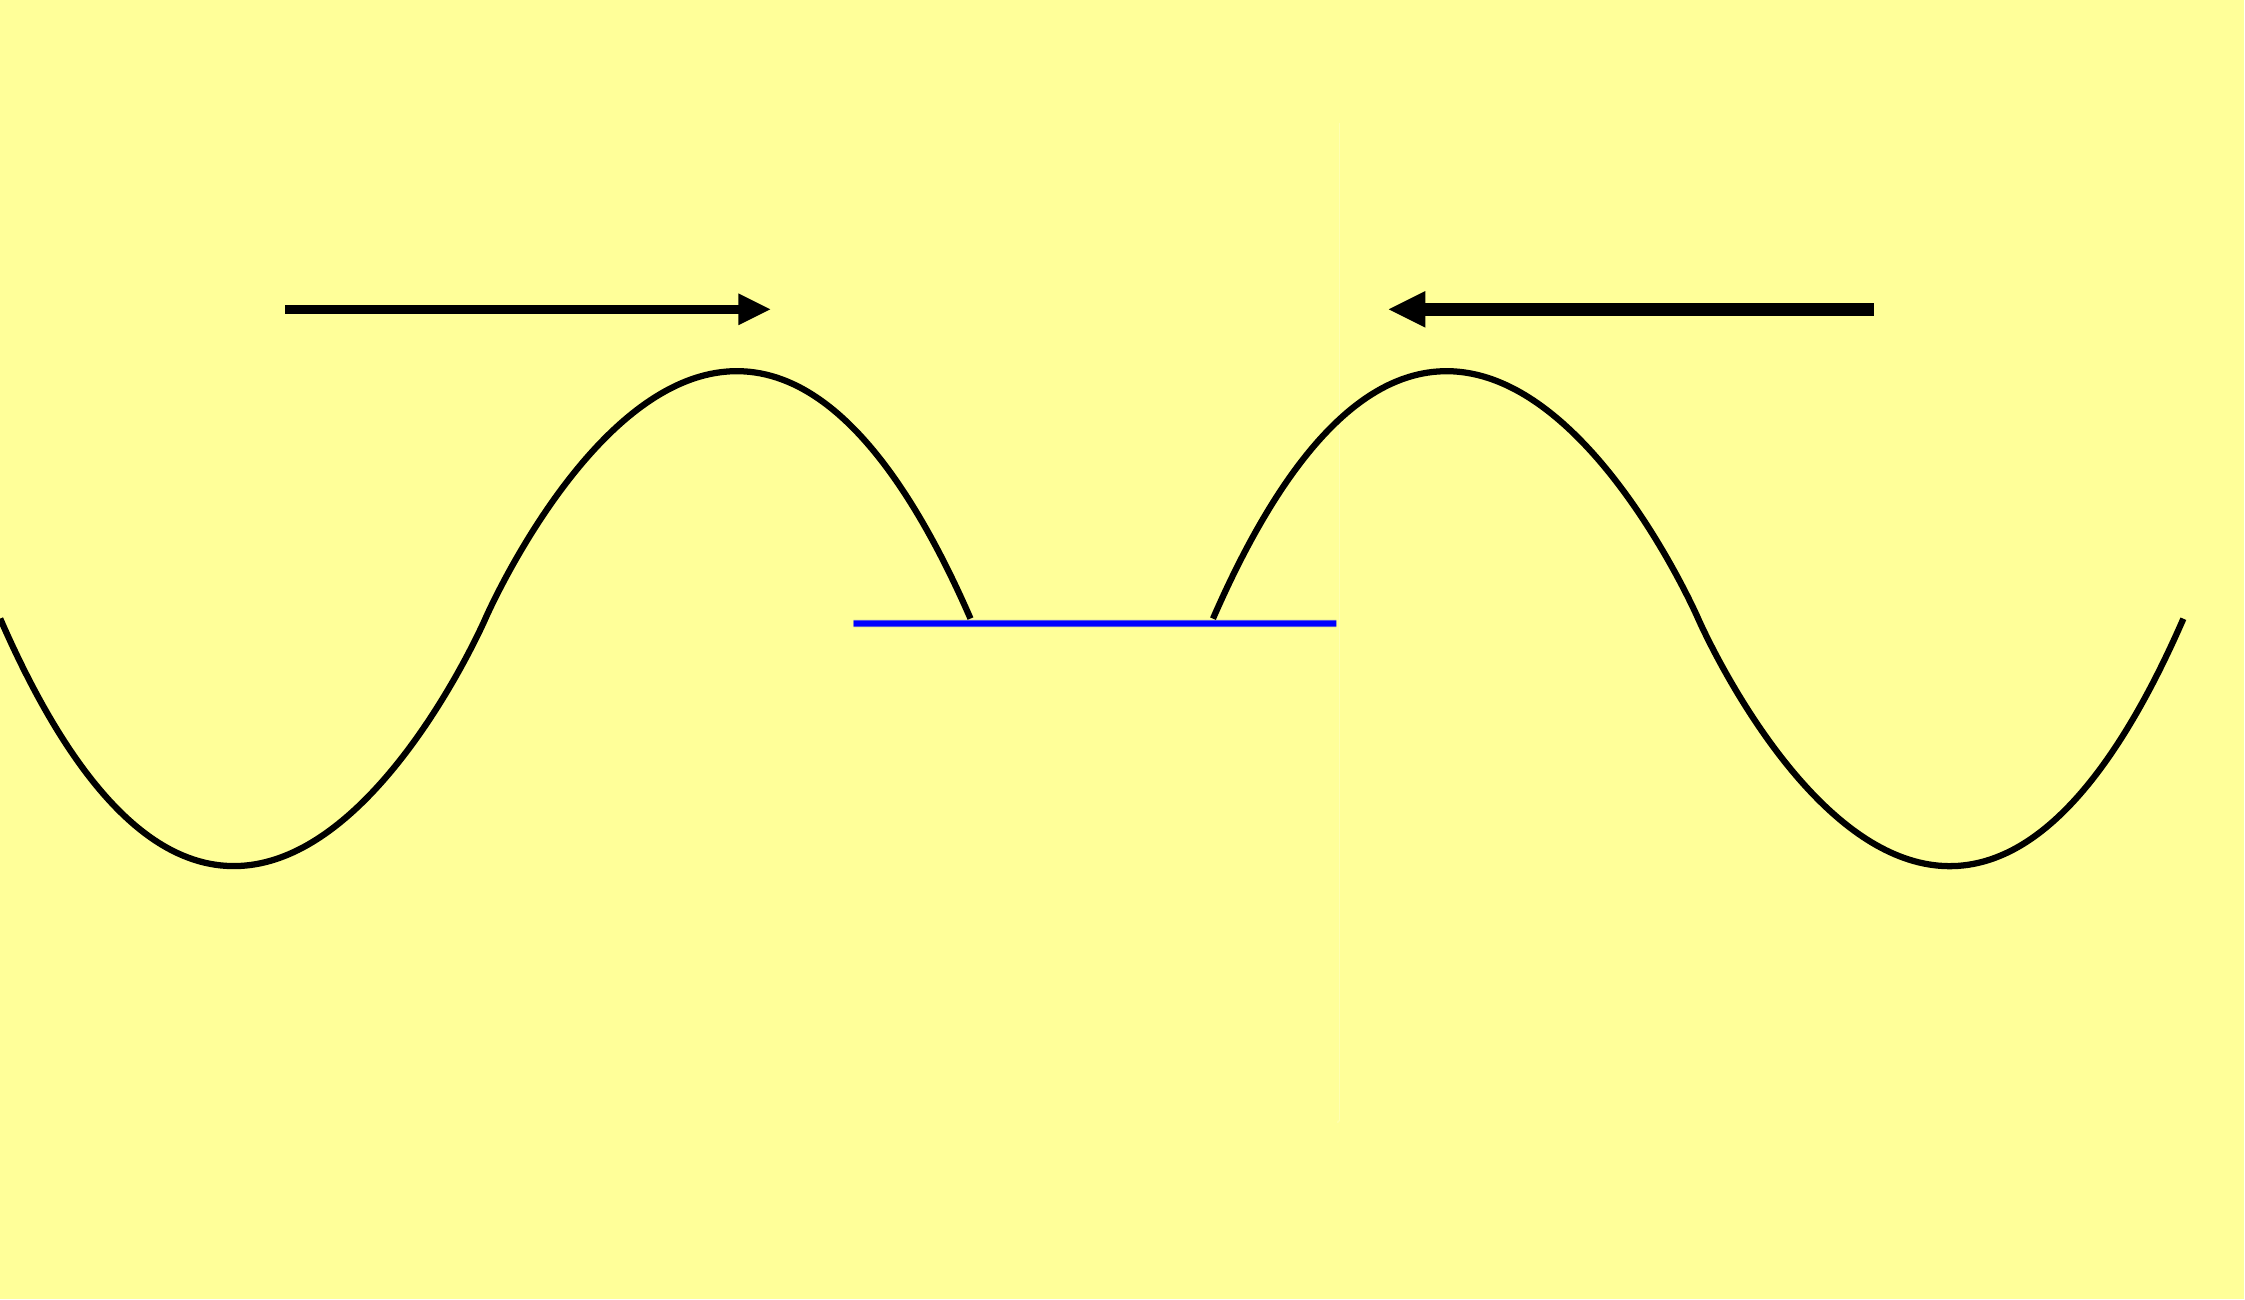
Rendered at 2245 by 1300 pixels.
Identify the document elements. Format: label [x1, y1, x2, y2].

picture [849, 123, 1343, 1123]
